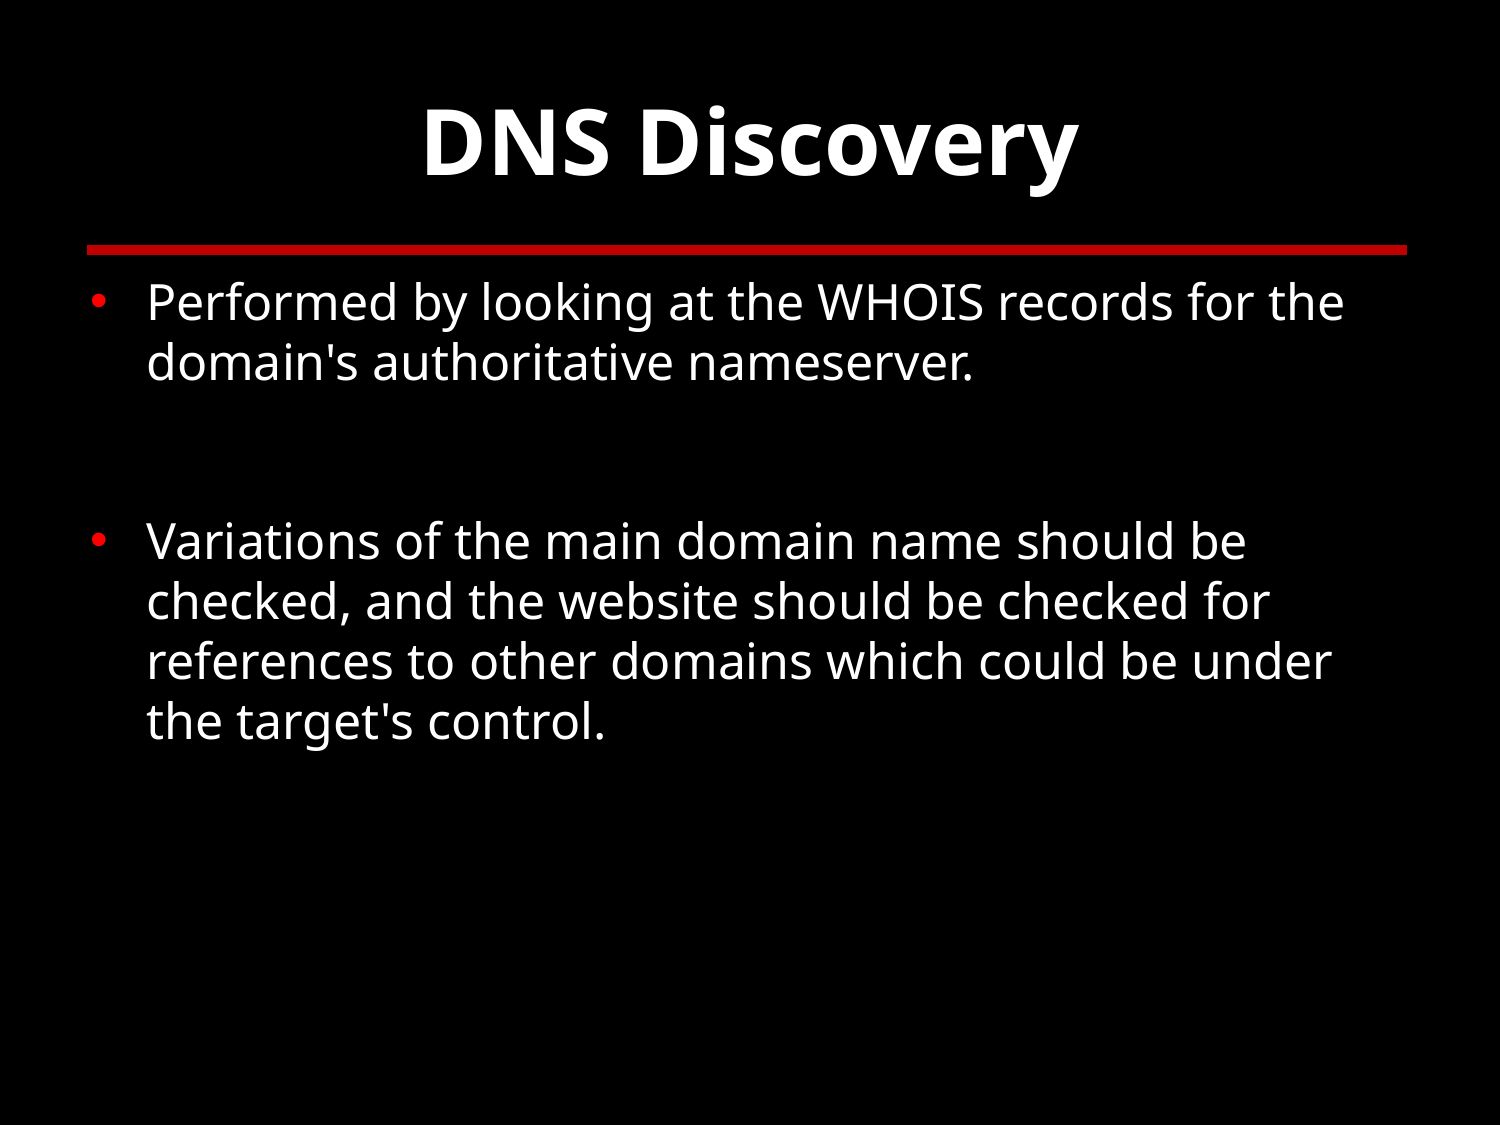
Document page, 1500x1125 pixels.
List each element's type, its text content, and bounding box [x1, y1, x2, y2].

title DNS Discovery [75, 45, 1425, 233]
list Performed by looking at the WHOIS records for the domain's authoritative nameserver. Variations of the main domain name should be checked, and the website should be checked for references to other domains which could be under the target's control. [75, 262, 1425, 1005]
